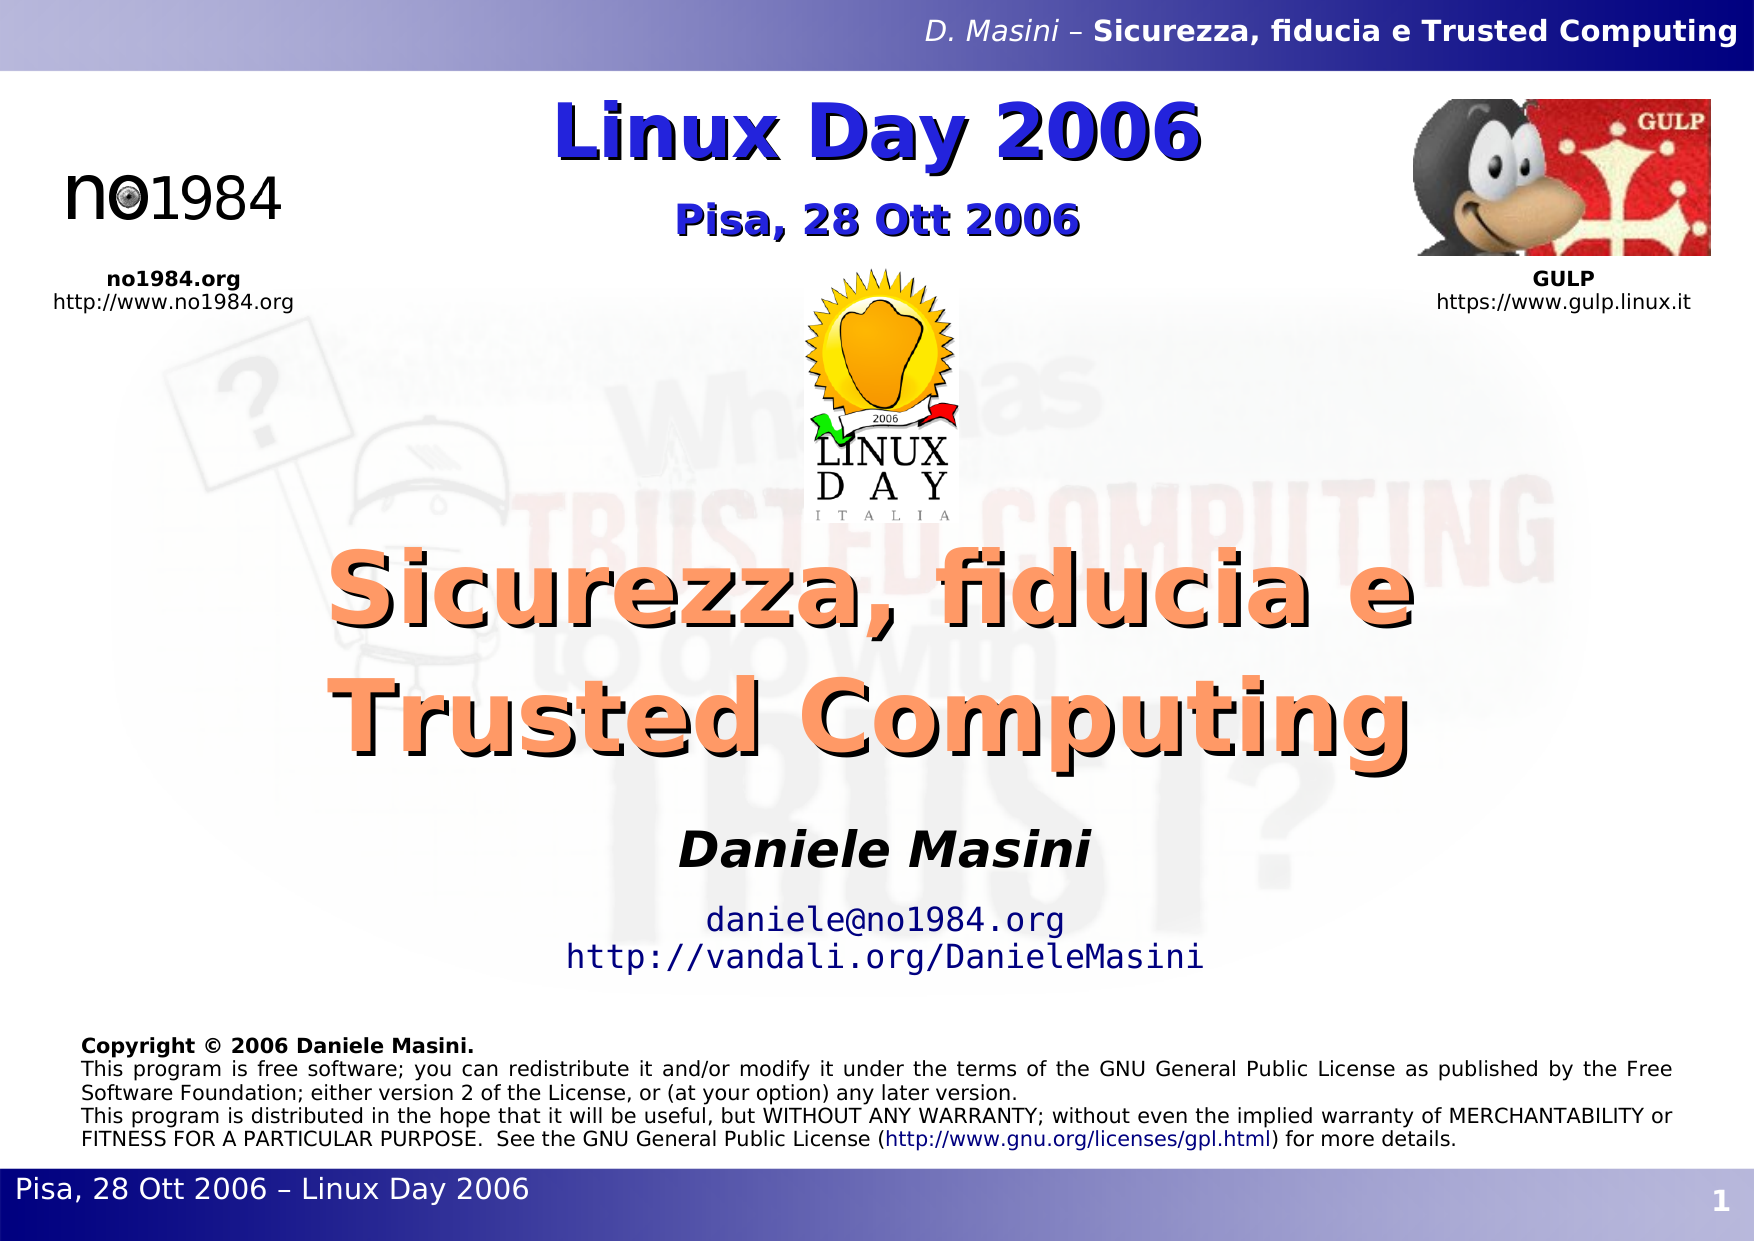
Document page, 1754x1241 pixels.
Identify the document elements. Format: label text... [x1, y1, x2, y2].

text_box <numero> [1641, 1185, 1732, 1223]
text_box Sicurezza, fiducia e Trusted Computing [80, 512, 1659, 795]
text_box Linux Day 2006 Pisa, 28 Ott 2006 [497, 90, 1257, 248]
text_box no1984.org http://www.no1984.org [37, 267, 311, 321]
picture [0, 0, 1754, 1241]
text_box GULP https://www.gulp.linux.it [1413, 267, 1714, 316]
text_box D. Masini – Sicurezza, fiducia e Trusted Computing [602, 7, 1754, 63]
text_box Copyright © 2006 Daniele Masini. This program is free software; you can redistribute it and/or modify it under the terms of the GNU General Public License as published by the Free Software Foundation; either version 2 of the License, or (at your option) any later version. This program is distributed in the hope that it will be useful, but WITHOUT ANY WARRANTY; without even the implied warranty of MERCHANTABILITY or FITNESS FOR A PARTICULAR PURPOSE. See the GNU General Public License (http://www.gnu.org/licenses/gpl.html) for more details. [81, 1034, 1673, 1211]
text_box Daniele Masini daniele@no1984.org http://vandali.org/DanieleMasini [251, 822, 1520, 979]
text_box Pisa, 28 Ott 2006 – Linux Day 2006 [0, 1175, 1314, 1234]
